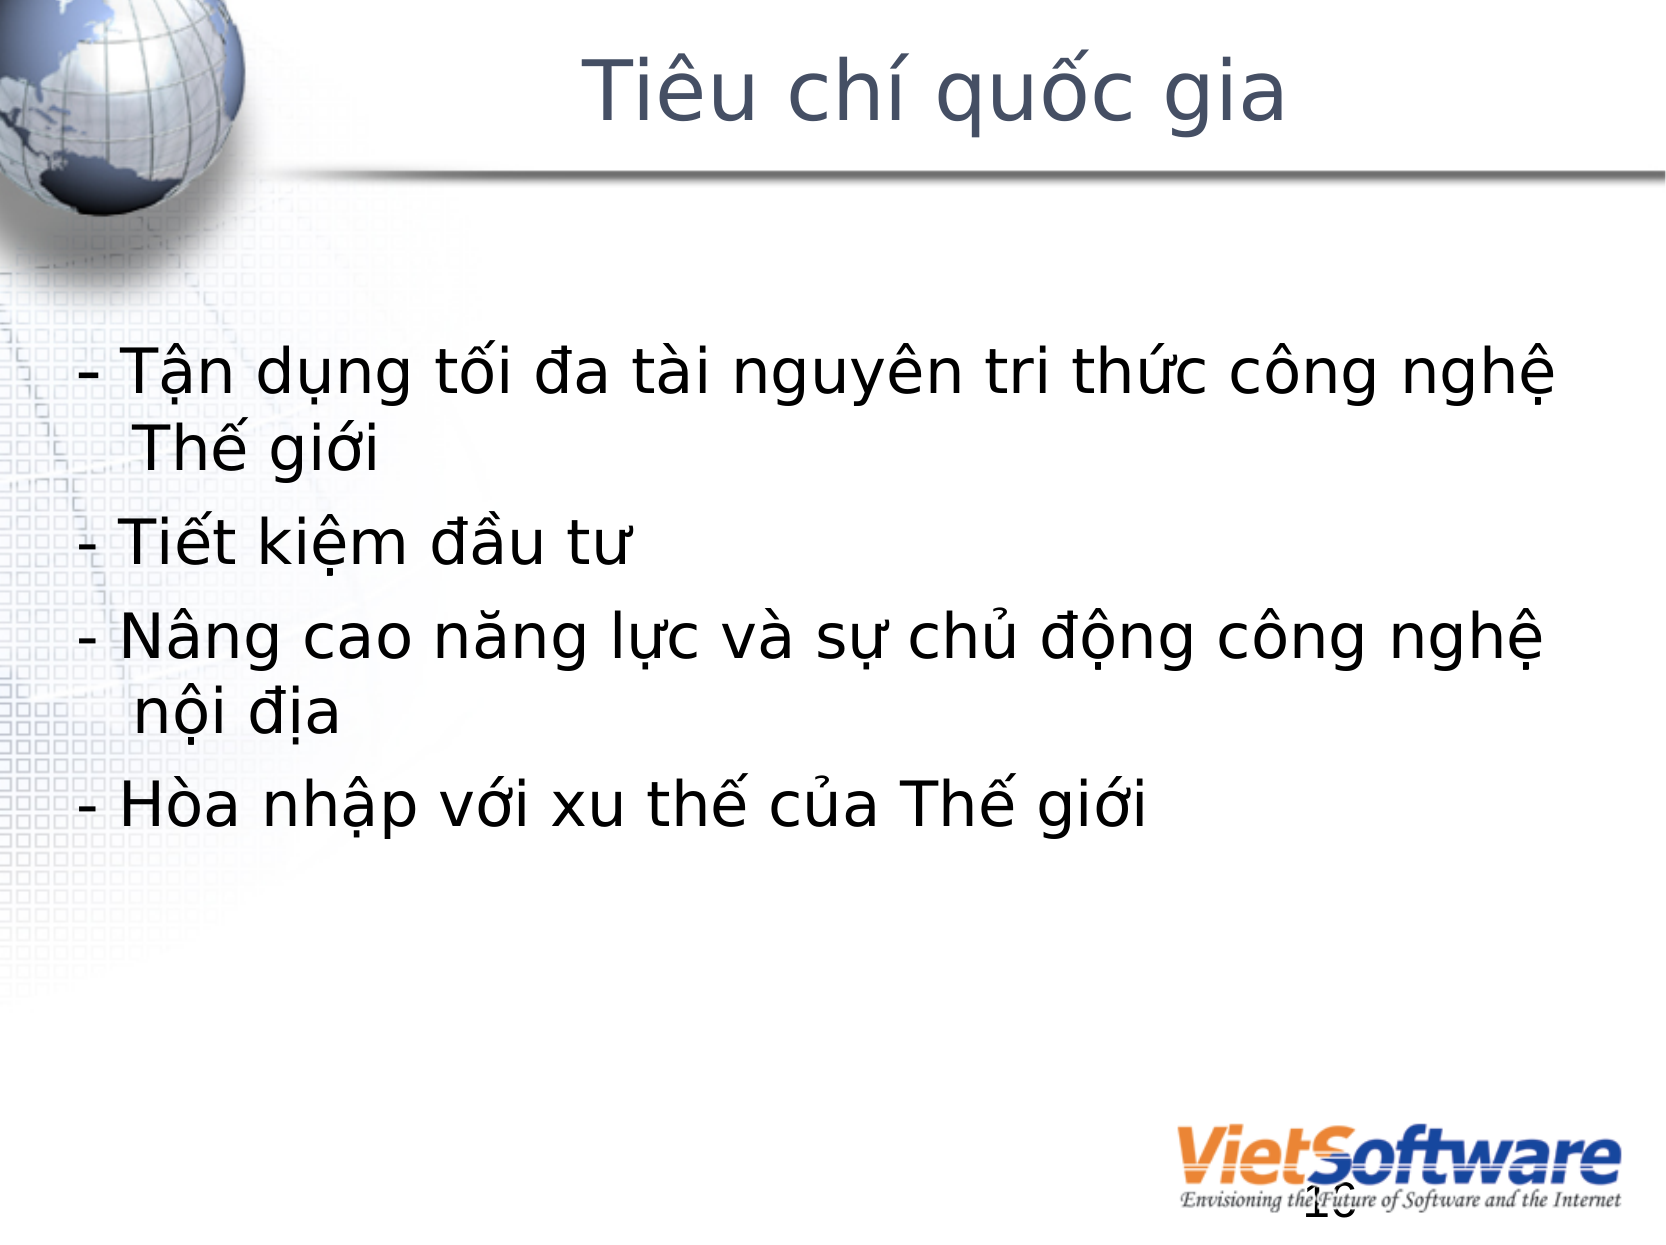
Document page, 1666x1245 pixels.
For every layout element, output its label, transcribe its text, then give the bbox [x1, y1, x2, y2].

list - Tận dụng tối đa tài nguyên tri thức công nghệ Thế giới - Tiết kiệm đầu tư - Nâng cao năng lực và sự chủ động công nghệ nội địa - Hòa nhập với xu thế của Thế giới [60, 310, 1621, 1107]
picture [0, 0, 1666, 1245]
title Tiêu chí quốc gia [295, 0, 1578, 206]
